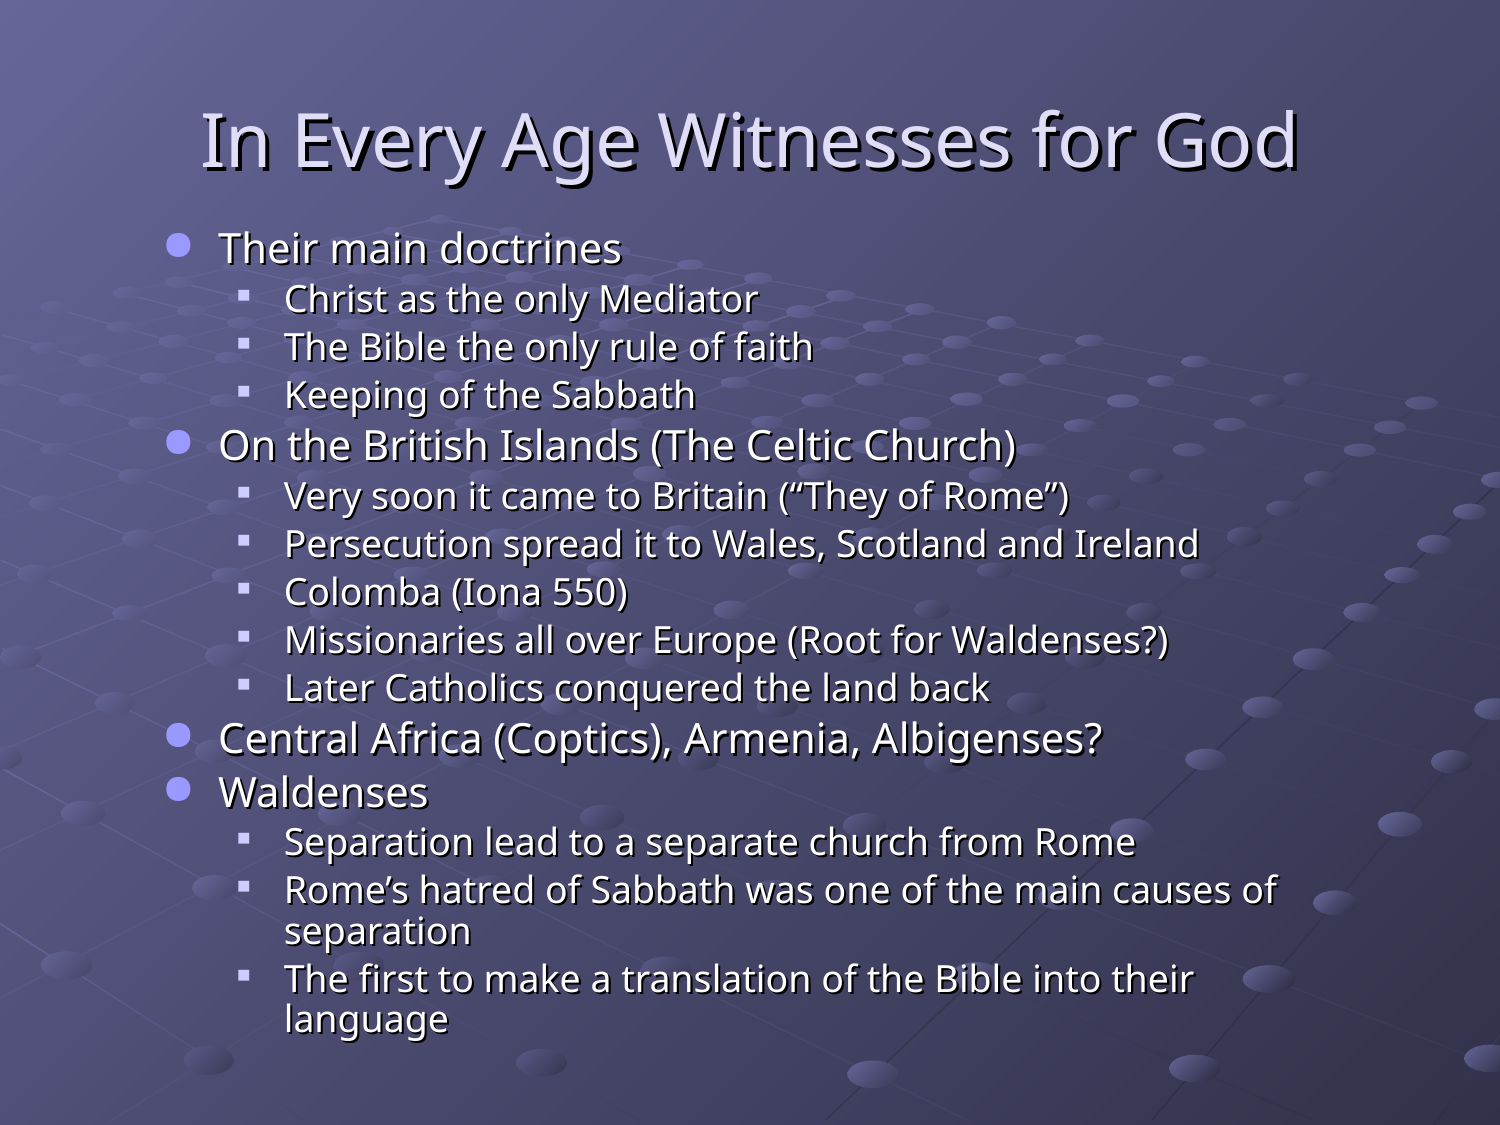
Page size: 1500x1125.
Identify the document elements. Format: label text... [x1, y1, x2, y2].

text_box Their main doctrines Christ as the only Mediator The Bible the only rule of faith Keeping of the Sabbath On the British Islands (The Celtic Church) Very soon it came to Britain (“They of Rome”) Persecution spread it to Wales, Scotland and Ireland Colomba (Iona 550) Missionaries all over Europe (Root for Waldenses?) Later Catholics conquered the land back Central Africa (Coptics), Armenia, Albigenses? Waldenses Separation lead to a separate church from Rome Rome’s hatred of Sabbath was one of the main causes of separation The first to make a translation of the Bible into their language [146, 219, 1347, 1072]
title In Every Age Witnesses for God [75, 66, 1426, 209]
